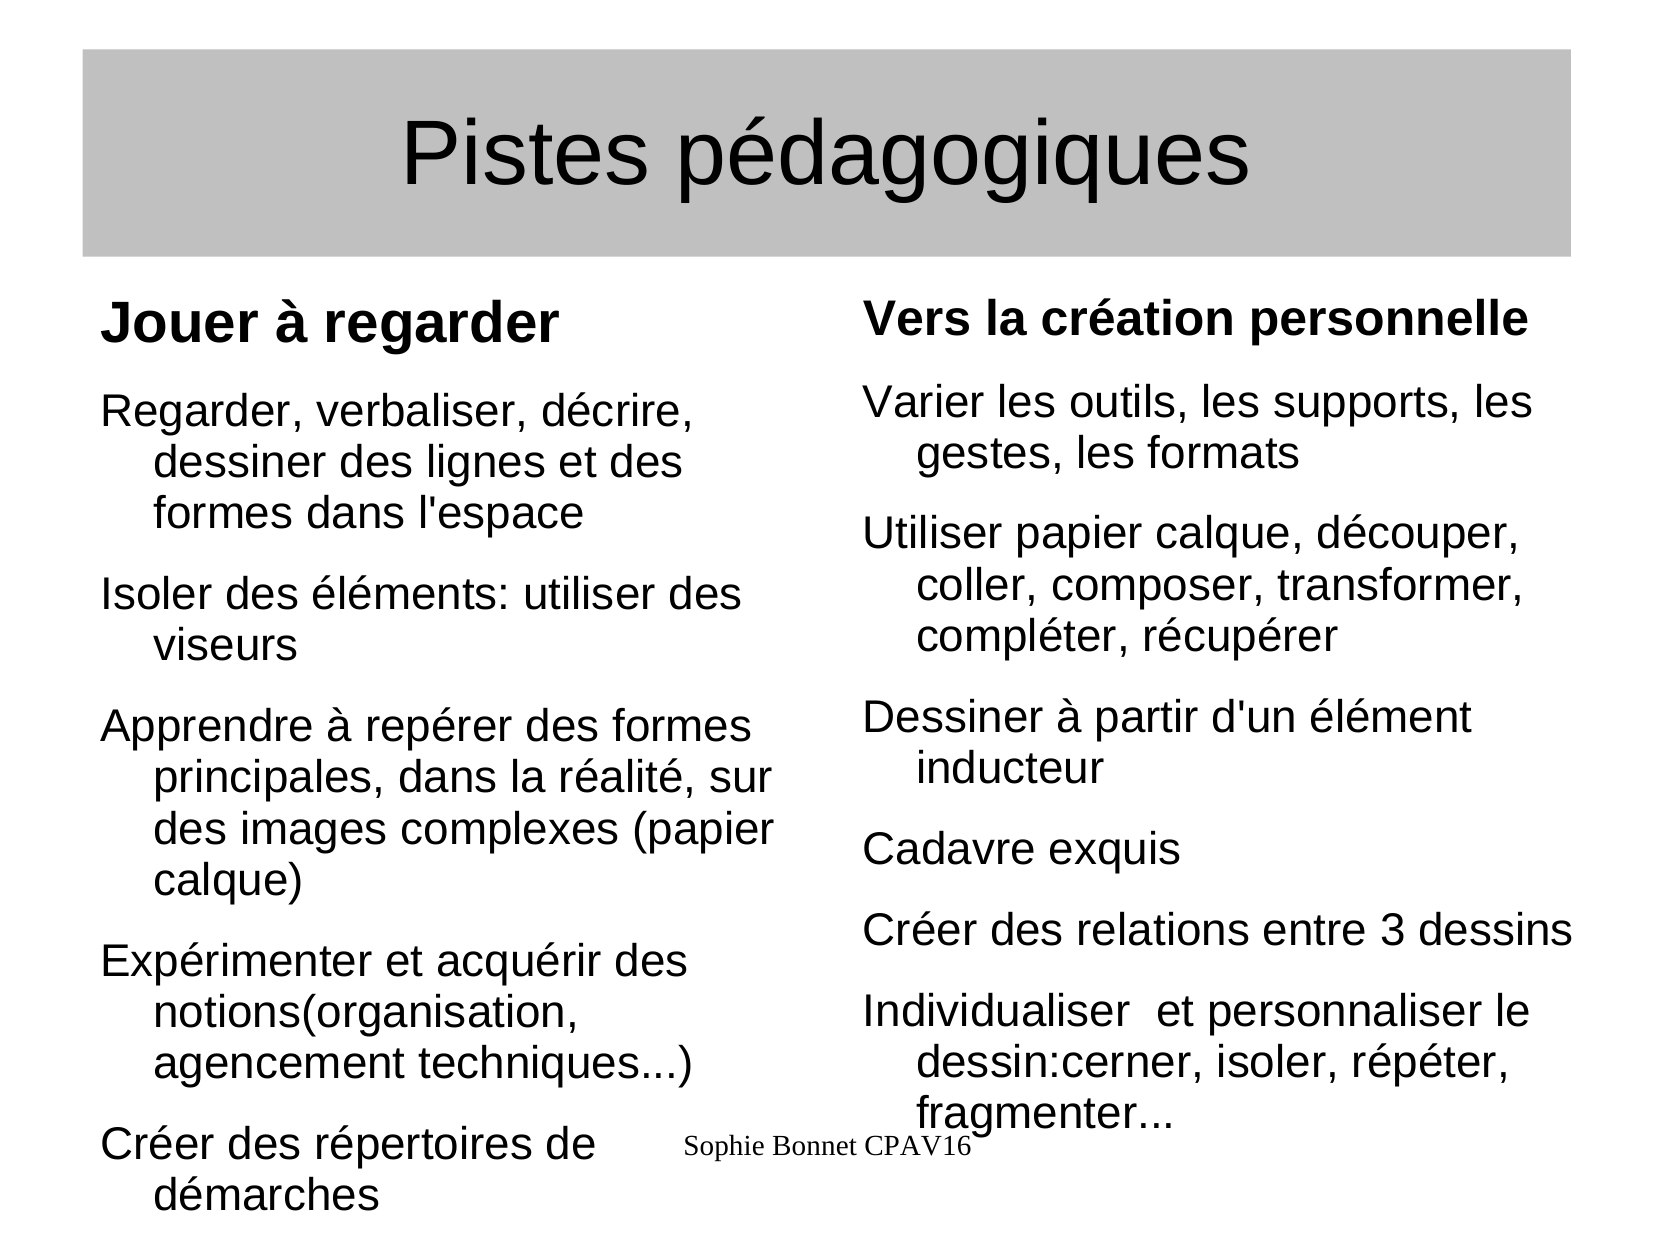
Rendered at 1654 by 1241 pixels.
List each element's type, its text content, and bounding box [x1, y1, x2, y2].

list Vers la création personnelle Varier les outils, les supports, les gestes, les formats Utiliser papier calque, découper, coller, composer, transformer, compléter, récupérer Dessiner à partir d'un élément inducteur Cadavre exquis Créer des relations entre 3 dessins Individualiser et personnaliser le dessin:cerner, isoler, répéter, fragmenter... [845, 290, 1625, 1152]
list Jouer à regarder Regarder, verbaliser, décrire, dessiner des lignes et des formes dans l'espace Isoler des éléments: utiliser des viseurs Apprendre à repérer des formes principales, dans la réalité, sur des images complexes (papier calque) Expérimenter et acquérir des notions(organisation, agencement techniques...) Créer des répertoires de démarches [82, 290, 809, 1219]
title Pistes pédagogiques [82, 49, 1571, 257]
